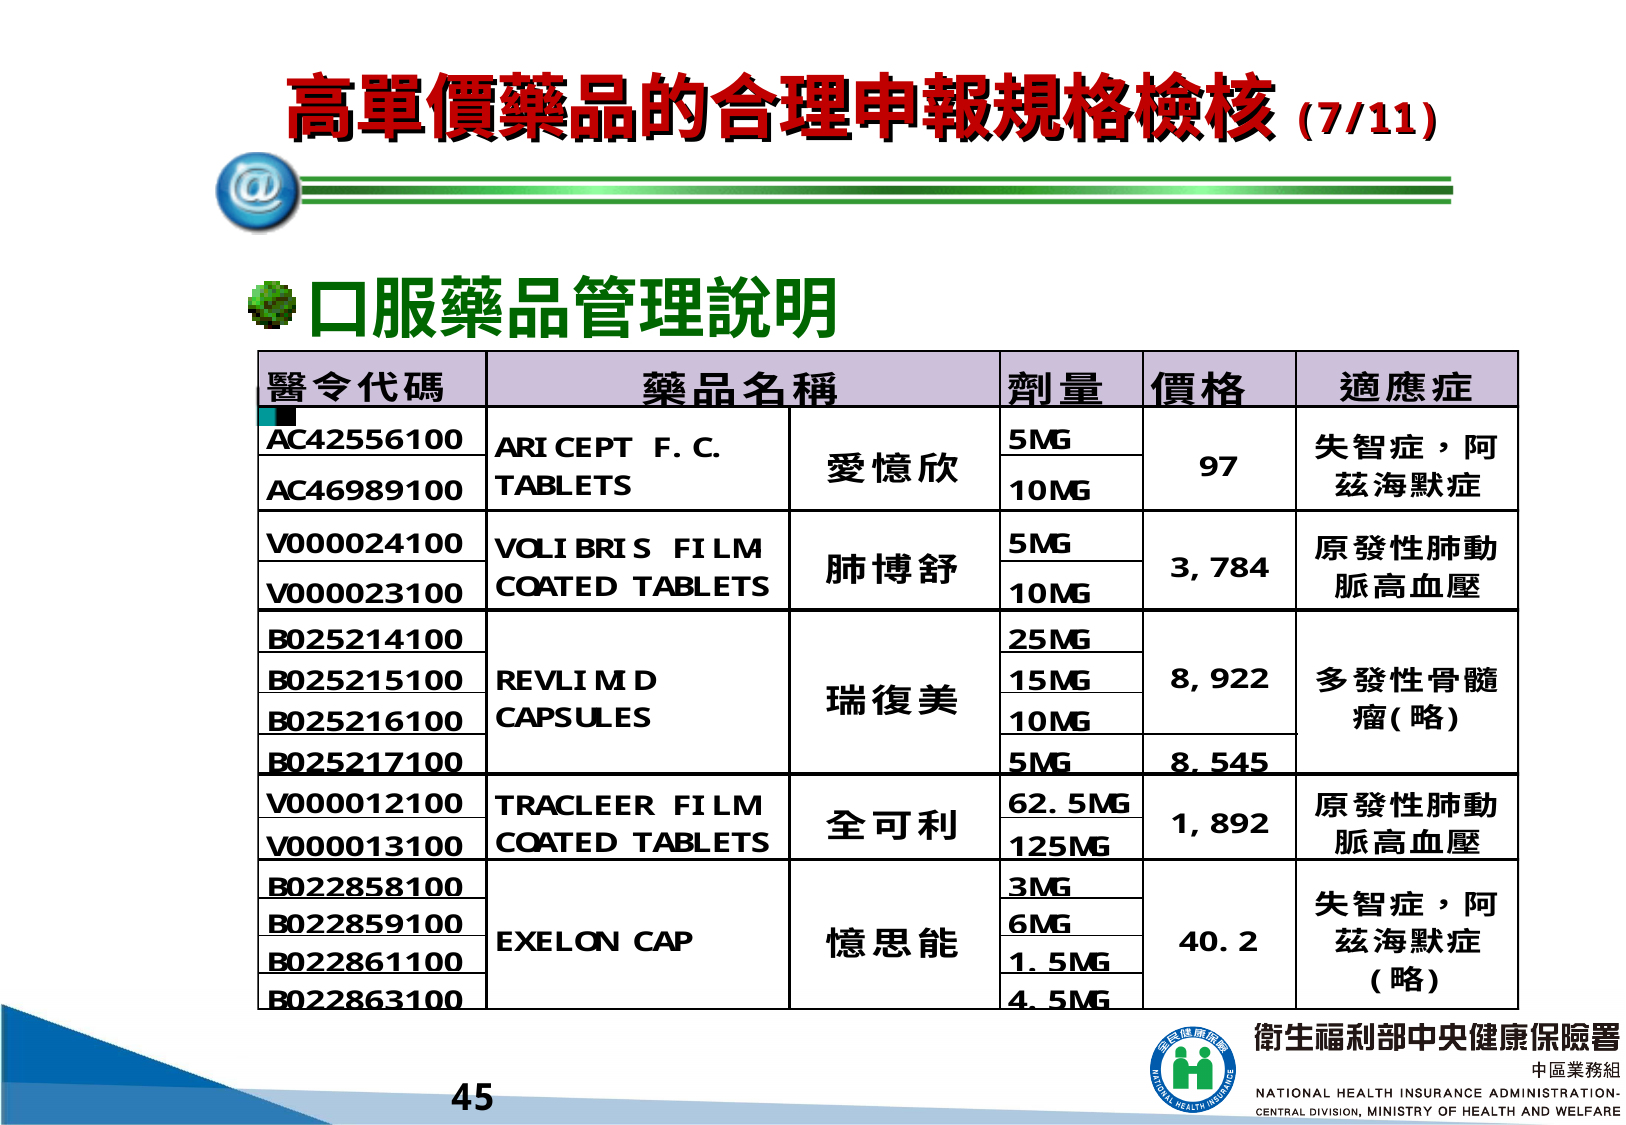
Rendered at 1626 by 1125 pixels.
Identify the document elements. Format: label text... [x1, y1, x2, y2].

title 高單價藥品的合理申報規格檢核(7/11) [268, 10, 1562, 198]
picture [257, 350, 1522, 1012]
text_box [435, 1065, 815, 1125]
list 口服藥品管理說明 [233, 257, 1357, 362]
